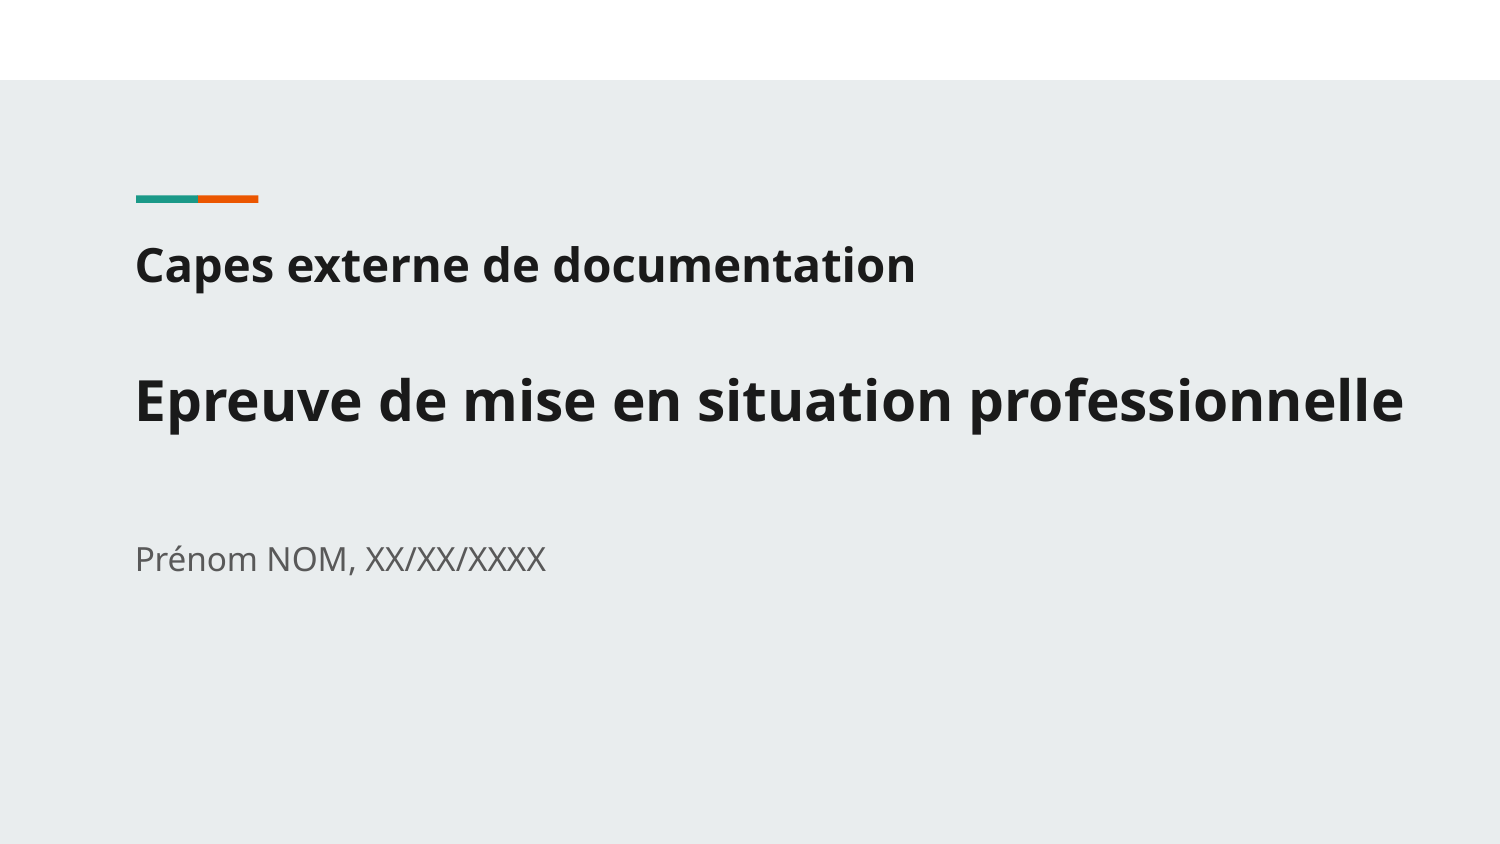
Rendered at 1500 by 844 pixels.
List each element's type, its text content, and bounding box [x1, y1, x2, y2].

title Capes externe de documentation Epreuve de mise en situation professionnelle [119, 216, 1468, 490]
subtitle Prénom NOM, XX/XX/XXXX [119, 520, 1381, 610]
